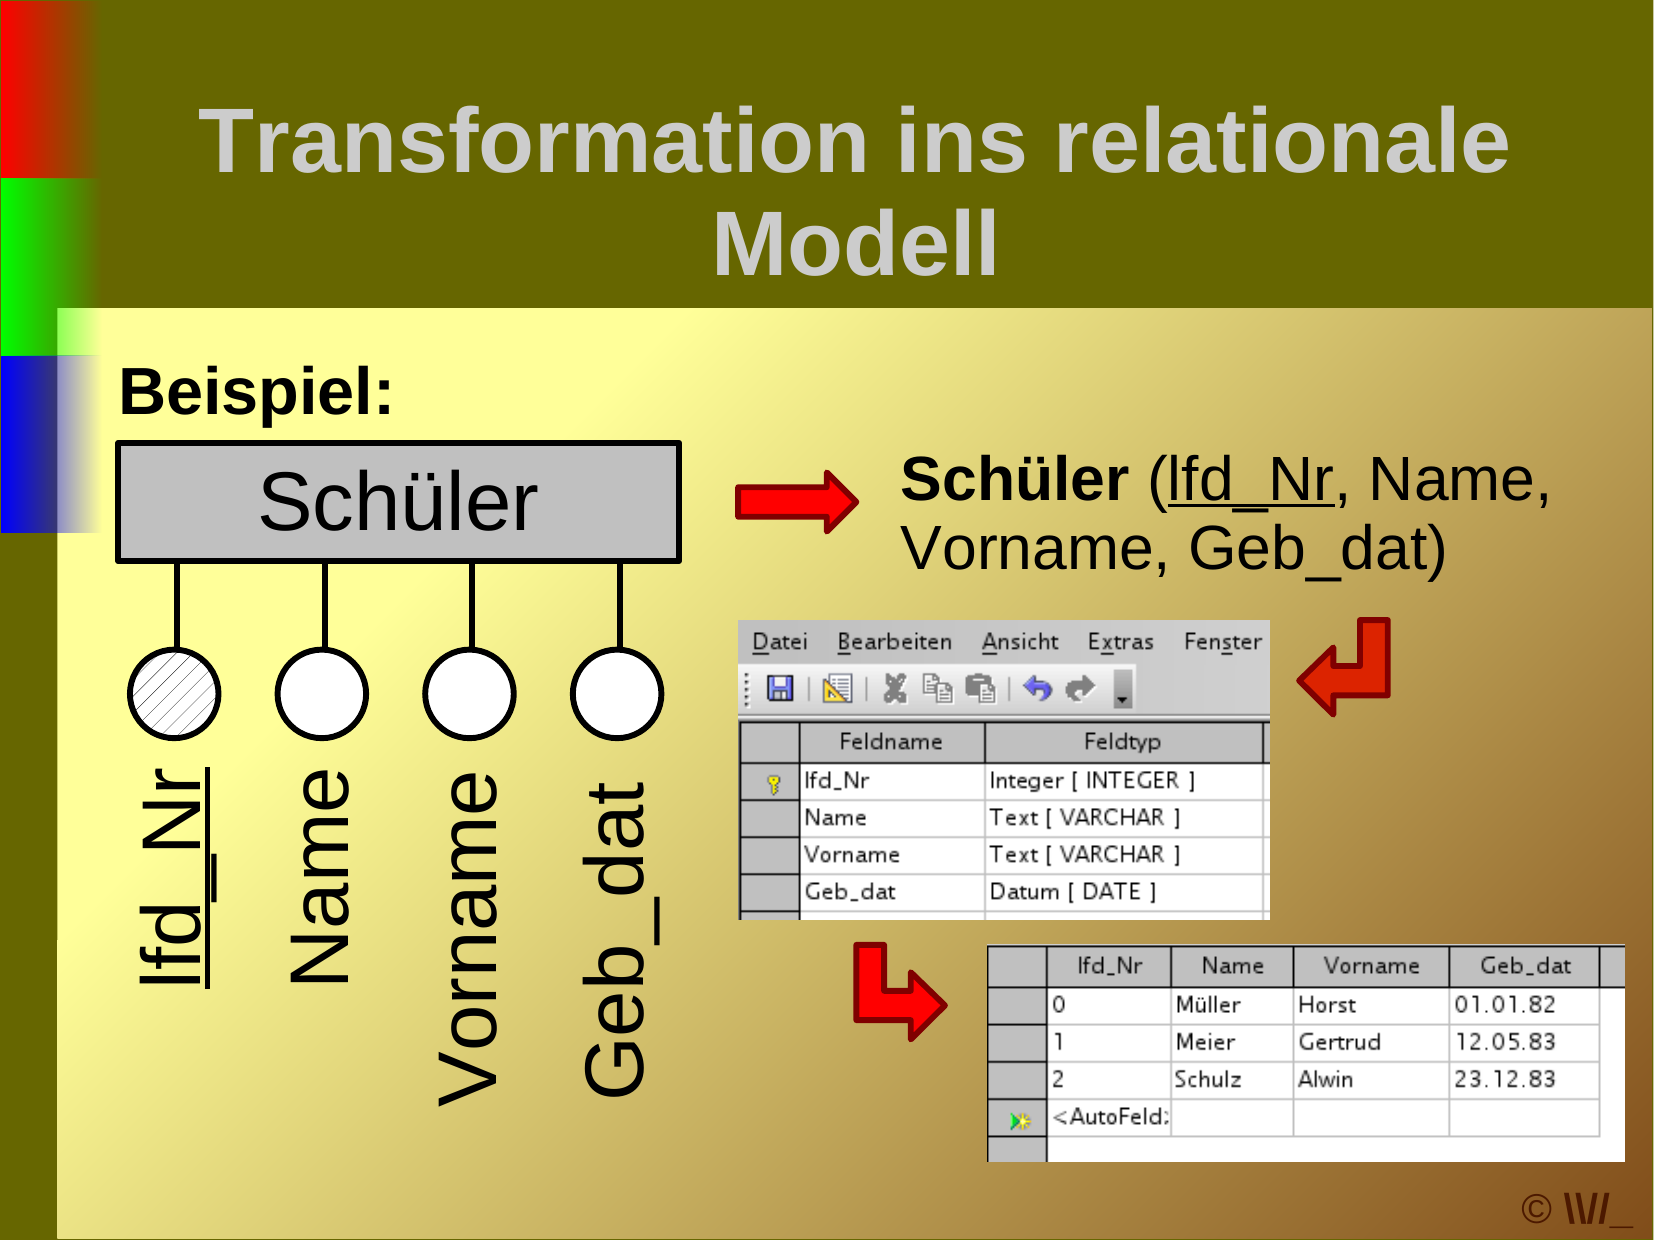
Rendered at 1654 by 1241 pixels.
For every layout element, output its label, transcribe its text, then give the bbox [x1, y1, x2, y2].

text_box Schüler (lfd_Nr, Name, Vorname, Geb_dat) [885, 436, 1595, 591]
picture [987, 944, 1625, 1162]
text_box [277, 649, 367, 738]
title Transformation ins relationale Modell [118, 88, 1595, 296]
text_box Schüler [118, 442, 680, 562]
text_box Name [265, 738, 384, 1004]
text_box [856, 944, 945, 1040]
list Beispiel: [118, 354, 1595, 1182]
picture [738, 620, 1270, 920]
text_box [1299, 620, 1388, 715]
text_box Geb_dat [561, 767, 680, 1123]
text_box Vorname [413, 738, 532, 1123]
text_box [425, 649, 514, 738]
text_box [738, 472, 857, 532]
text_box [132, 649, 216, 679]
text_box [572, 649, 662, 739]
text_box lfd_Nr [118, 679, 237, 1004]
